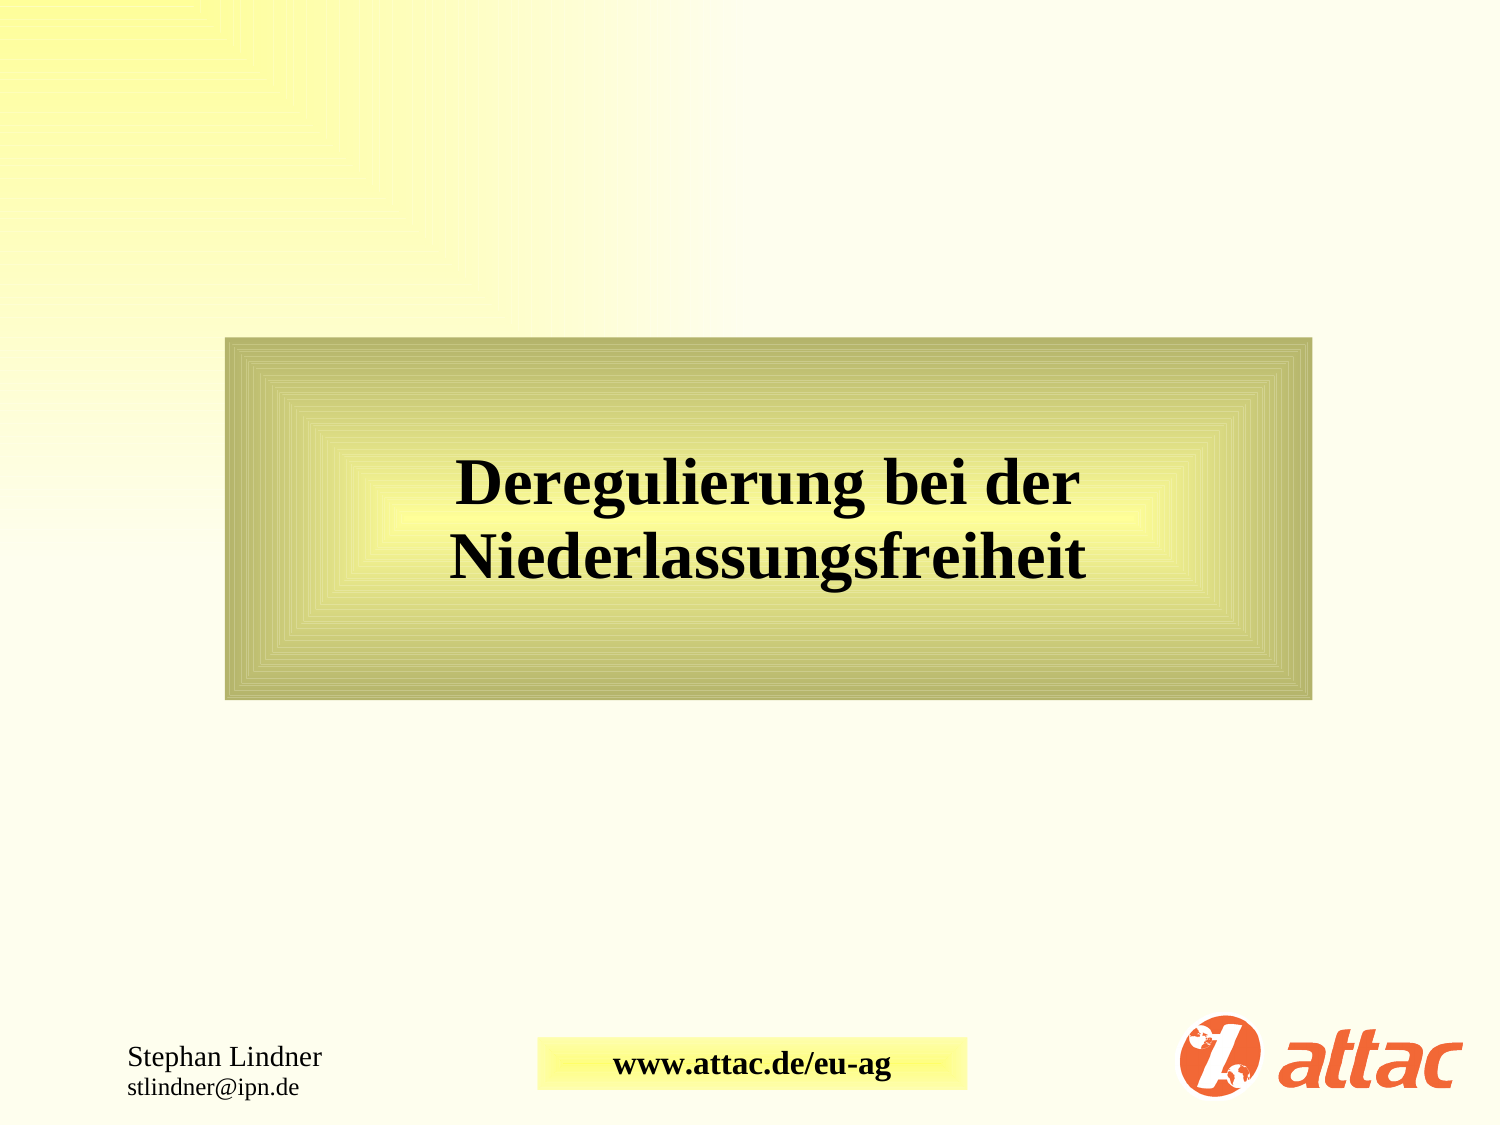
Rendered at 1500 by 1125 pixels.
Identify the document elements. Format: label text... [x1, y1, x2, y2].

picture [1175, 1012, 1463, 1101]
text_box www.attac.de/eu-ag [537, 1037, 968, 1090]
text_box Stephan Lindner stlindner@ipn.de [112, 1032, 338, 1109]
title Deregulierung bei der Niederlassungsfreiheit [224, 337, 1313, 701]
